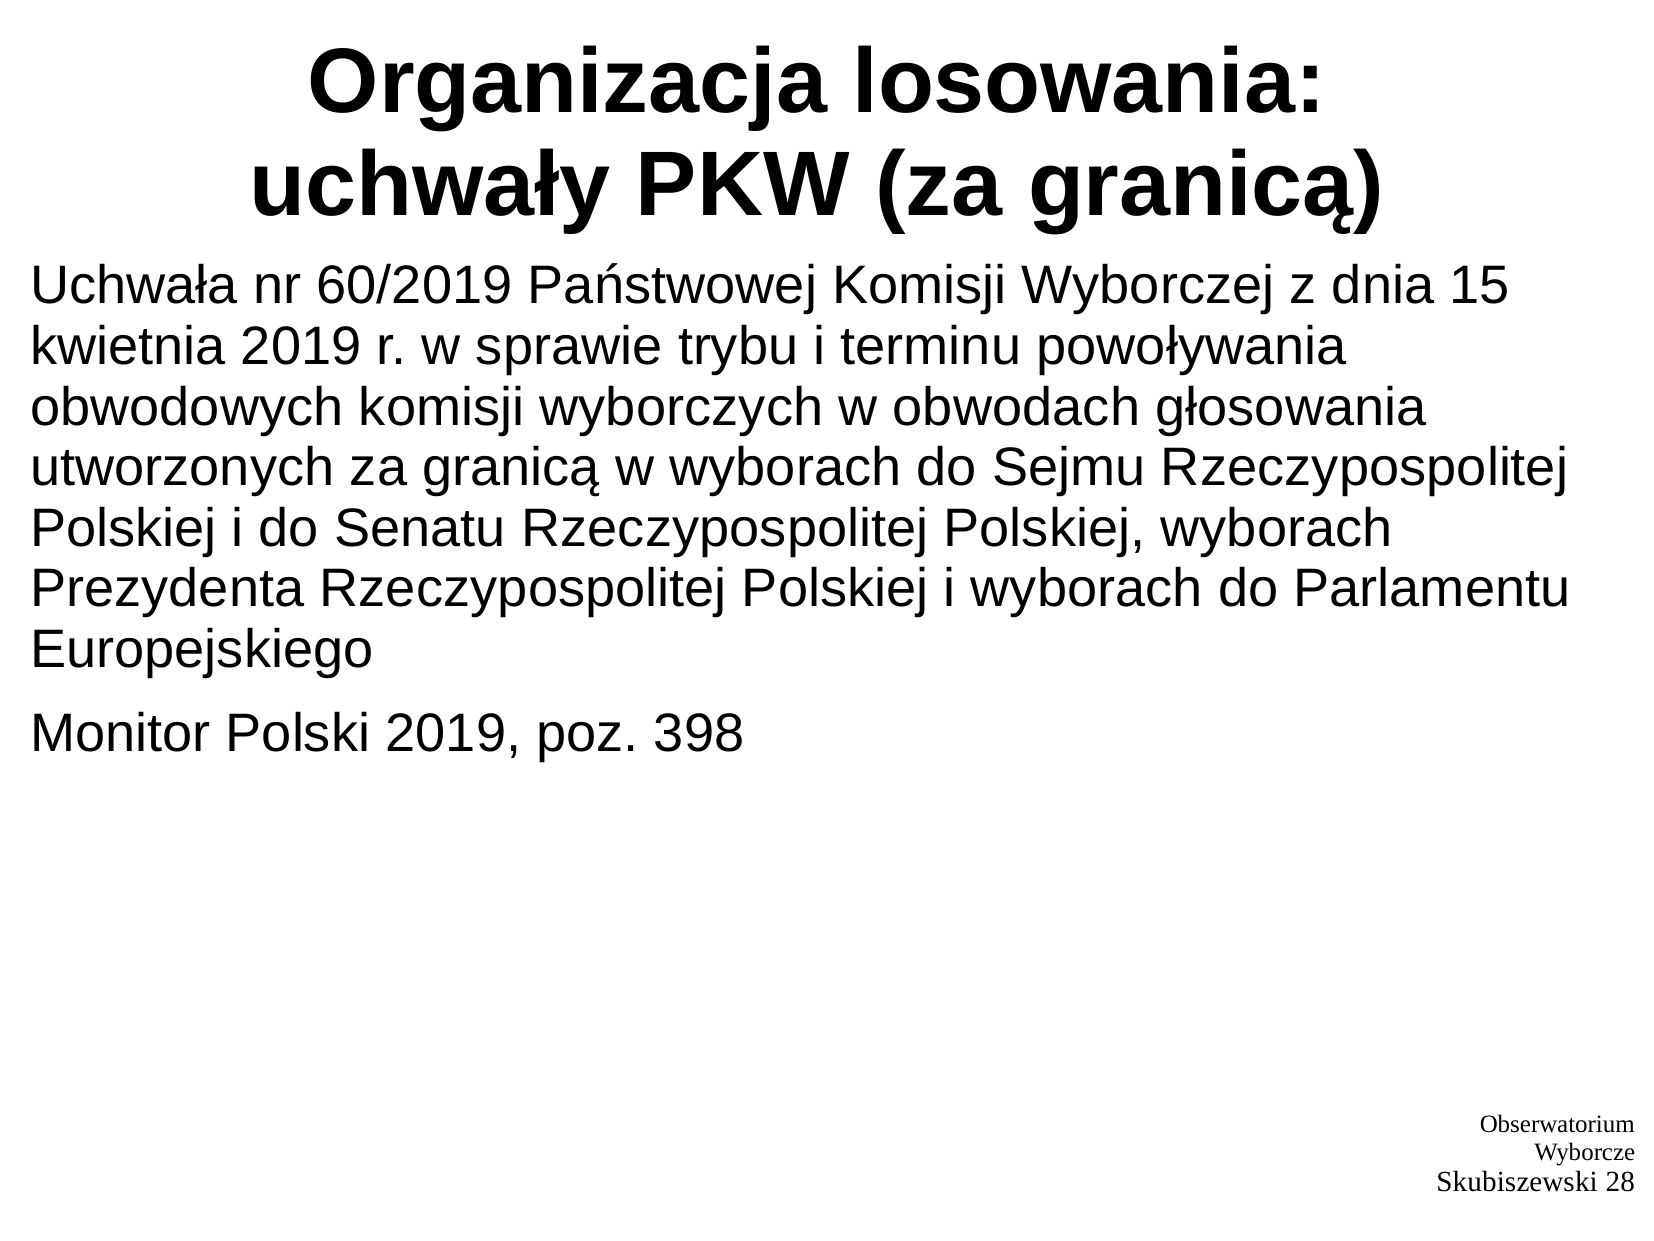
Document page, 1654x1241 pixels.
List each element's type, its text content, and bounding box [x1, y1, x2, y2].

title Organizacja losowania: uchwały PKW (za granicą) [0, 30, 1636, 236]
list Uchwała nr 60/2019 Państwowej Komisji Wyborczej z dnia 15 kwietnia 2019 r. w sprawie trybu i terminu powoływania obwodowych komisji wyborczych w obwodach głosowania utworzonych za granicą w wyborach do Sejmu Rzeczypospolitej Polskiej i do Senatu Rzeczypospolitej Polskiej, wyborach Prezydenta Rzeczypospolitej Polskiej i wyborach do Parlamentu Europejskiego Monitor Polski 2019, poz. 398 [30, 255, 1621, 1216]
